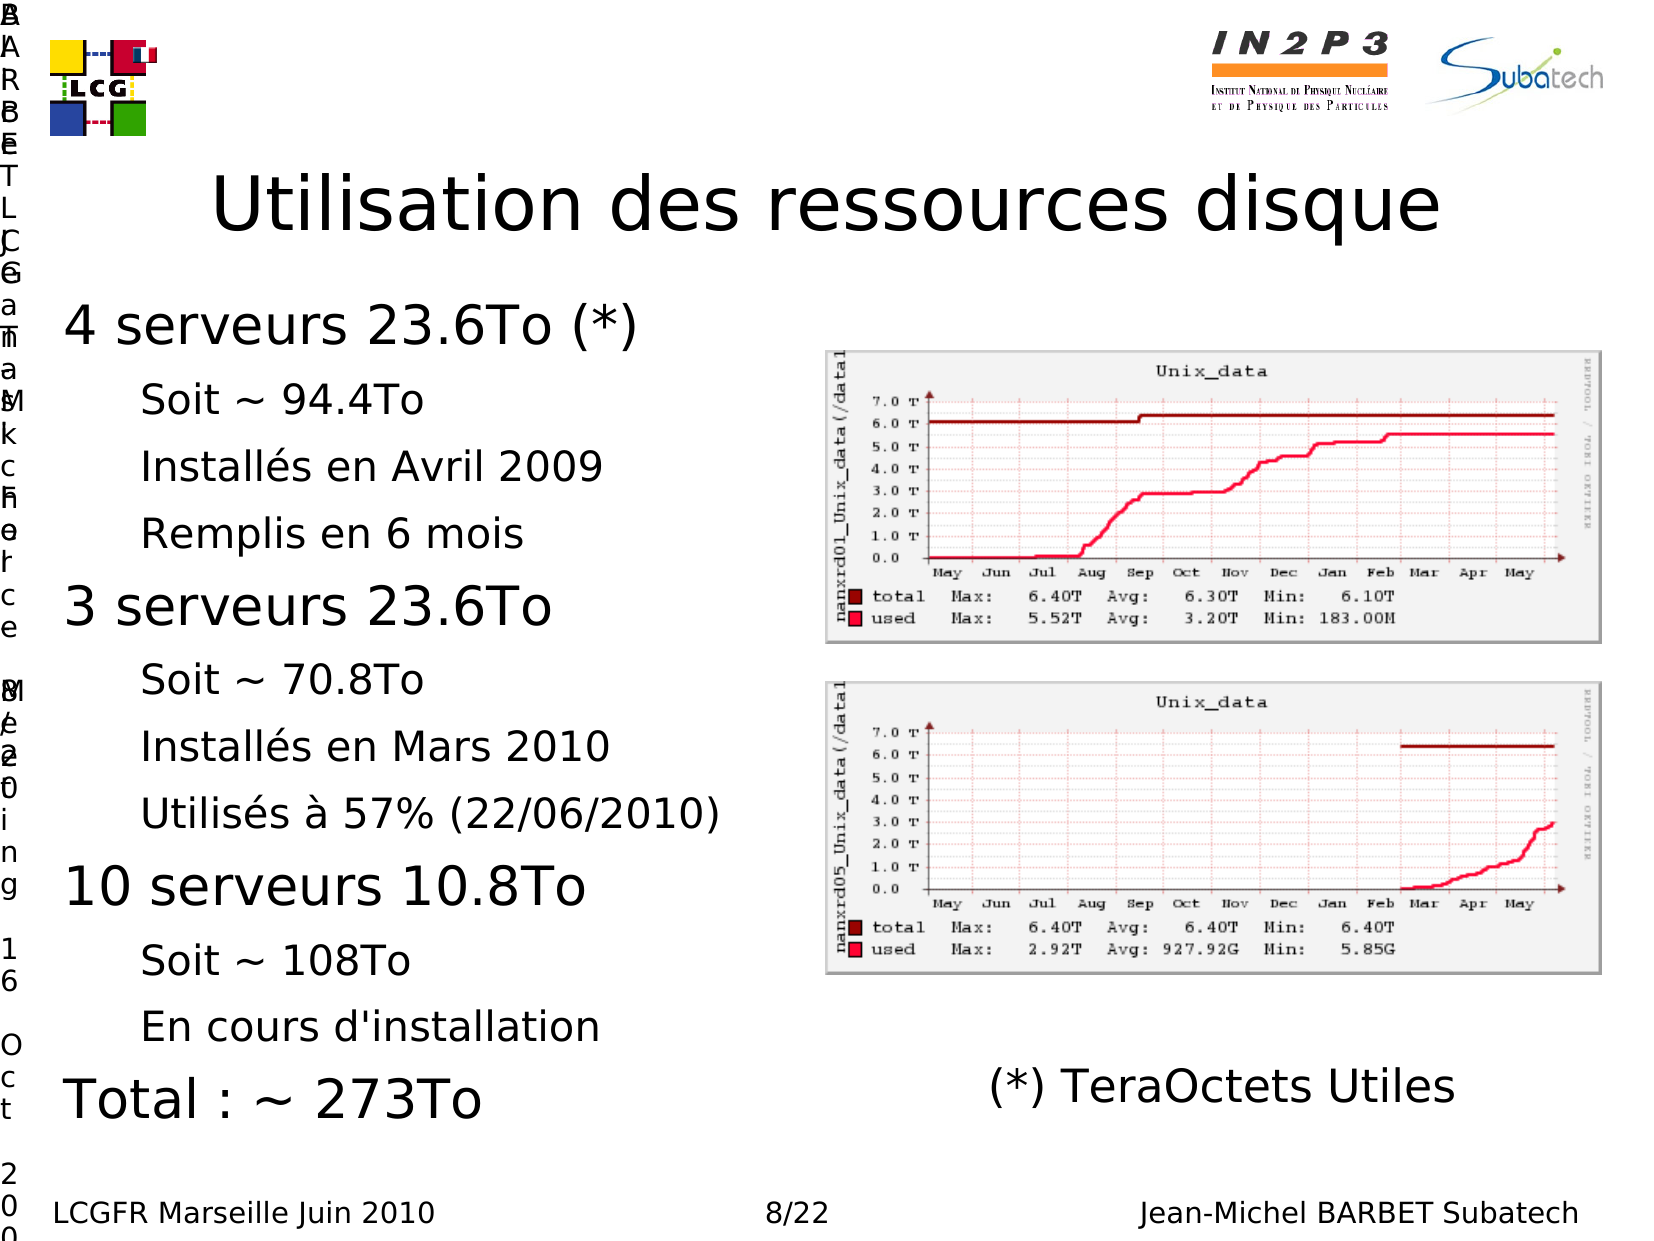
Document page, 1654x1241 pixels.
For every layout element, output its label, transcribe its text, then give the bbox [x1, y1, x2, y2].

list 4 serveurs 23.6To (*) Soit ~ 94.4To Installés en Avril 2009 Remplis en 6 mois 3 serveurs 23.6To Soit ~ 70.8To Installés en Mars 2010 Utilisés à 57% (22/06/2010) 10 serveurs 10.8To Soit ~ 108To En cours d'installation Total : ~ 273To [46, 300, 788, 1138]
picture [825, 681, 1602, 976]
picture [1210, 21, 1388, 110]
text_box (*) TeraOctets Utiles [973, 1056, 1463, 1126]
picture [825, 350, 1602, 644]
picture [50, 40, 159, 136]
title Utilisation des ressources disque [121, 110, 1534, 303]
picture [1425, 37, 1603, 116]
